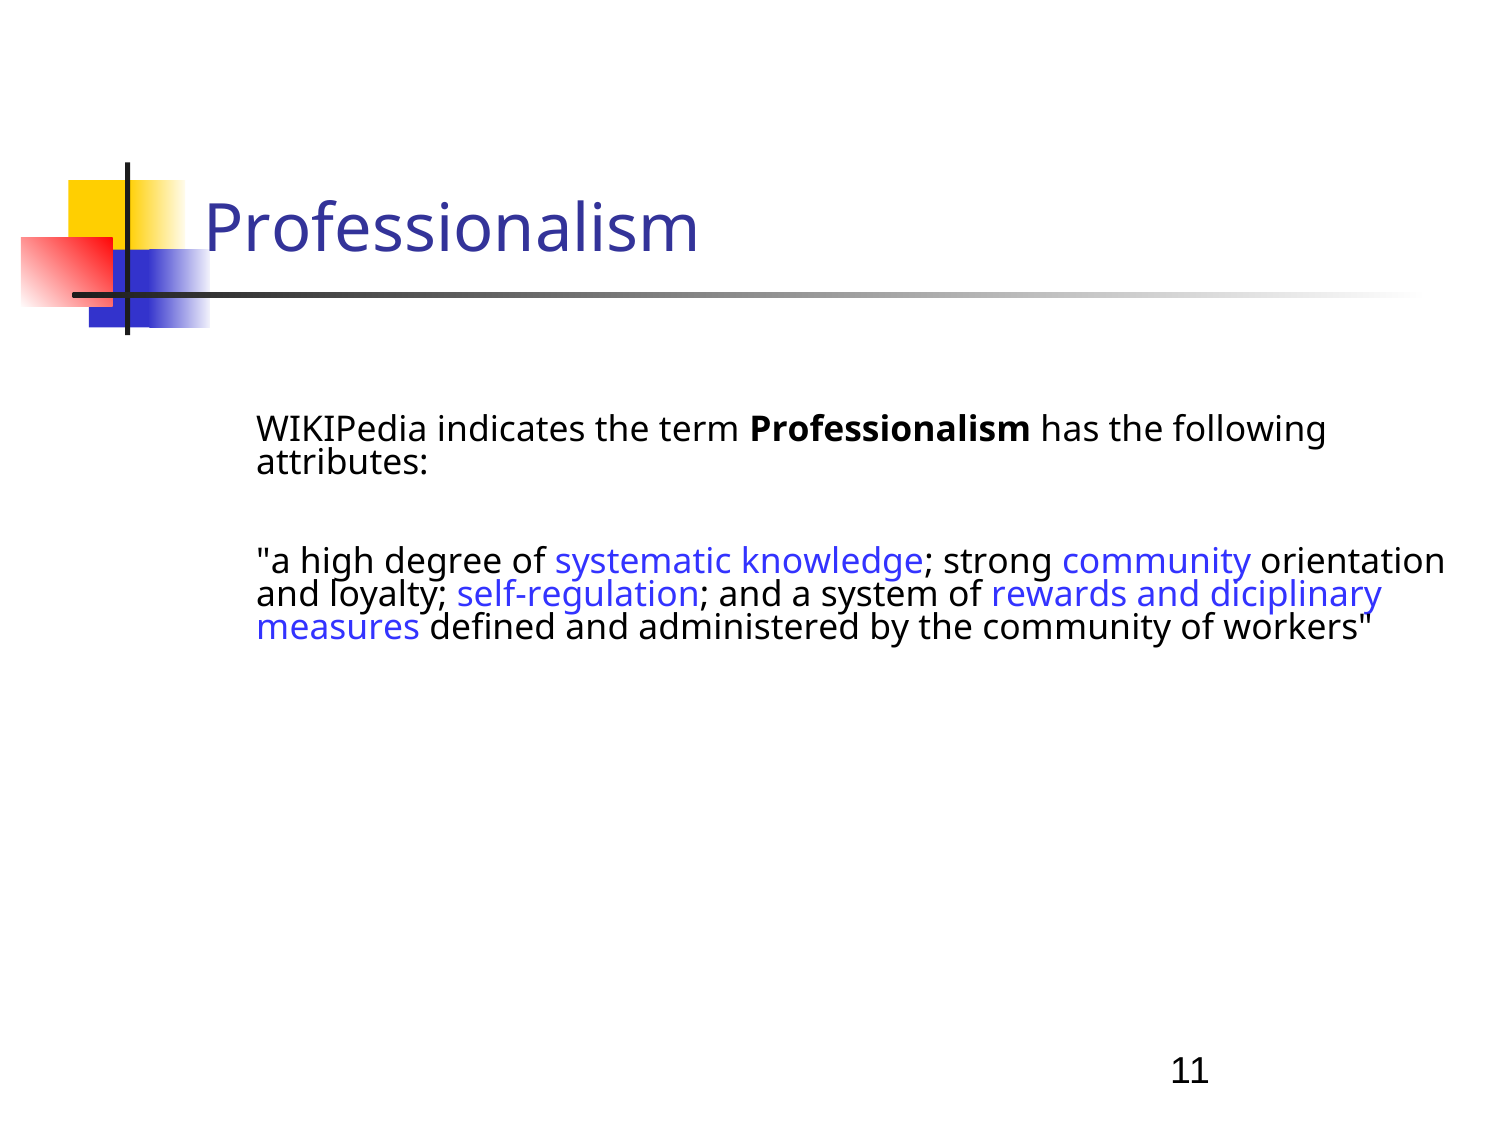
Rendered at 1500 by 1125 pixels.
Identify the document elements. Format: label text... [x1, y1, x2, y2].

title Professionalism [188, 35, 1468, 276]
list WIKIPedia indicates the term Professionalism has the following attributes: "a high degree of systematic knowledge; strong community orientation and loyalty; self-regulation; and a system of rewards and diciplinary measures defined and administered by the community of workers" [193, 331, 1469, 1007]
